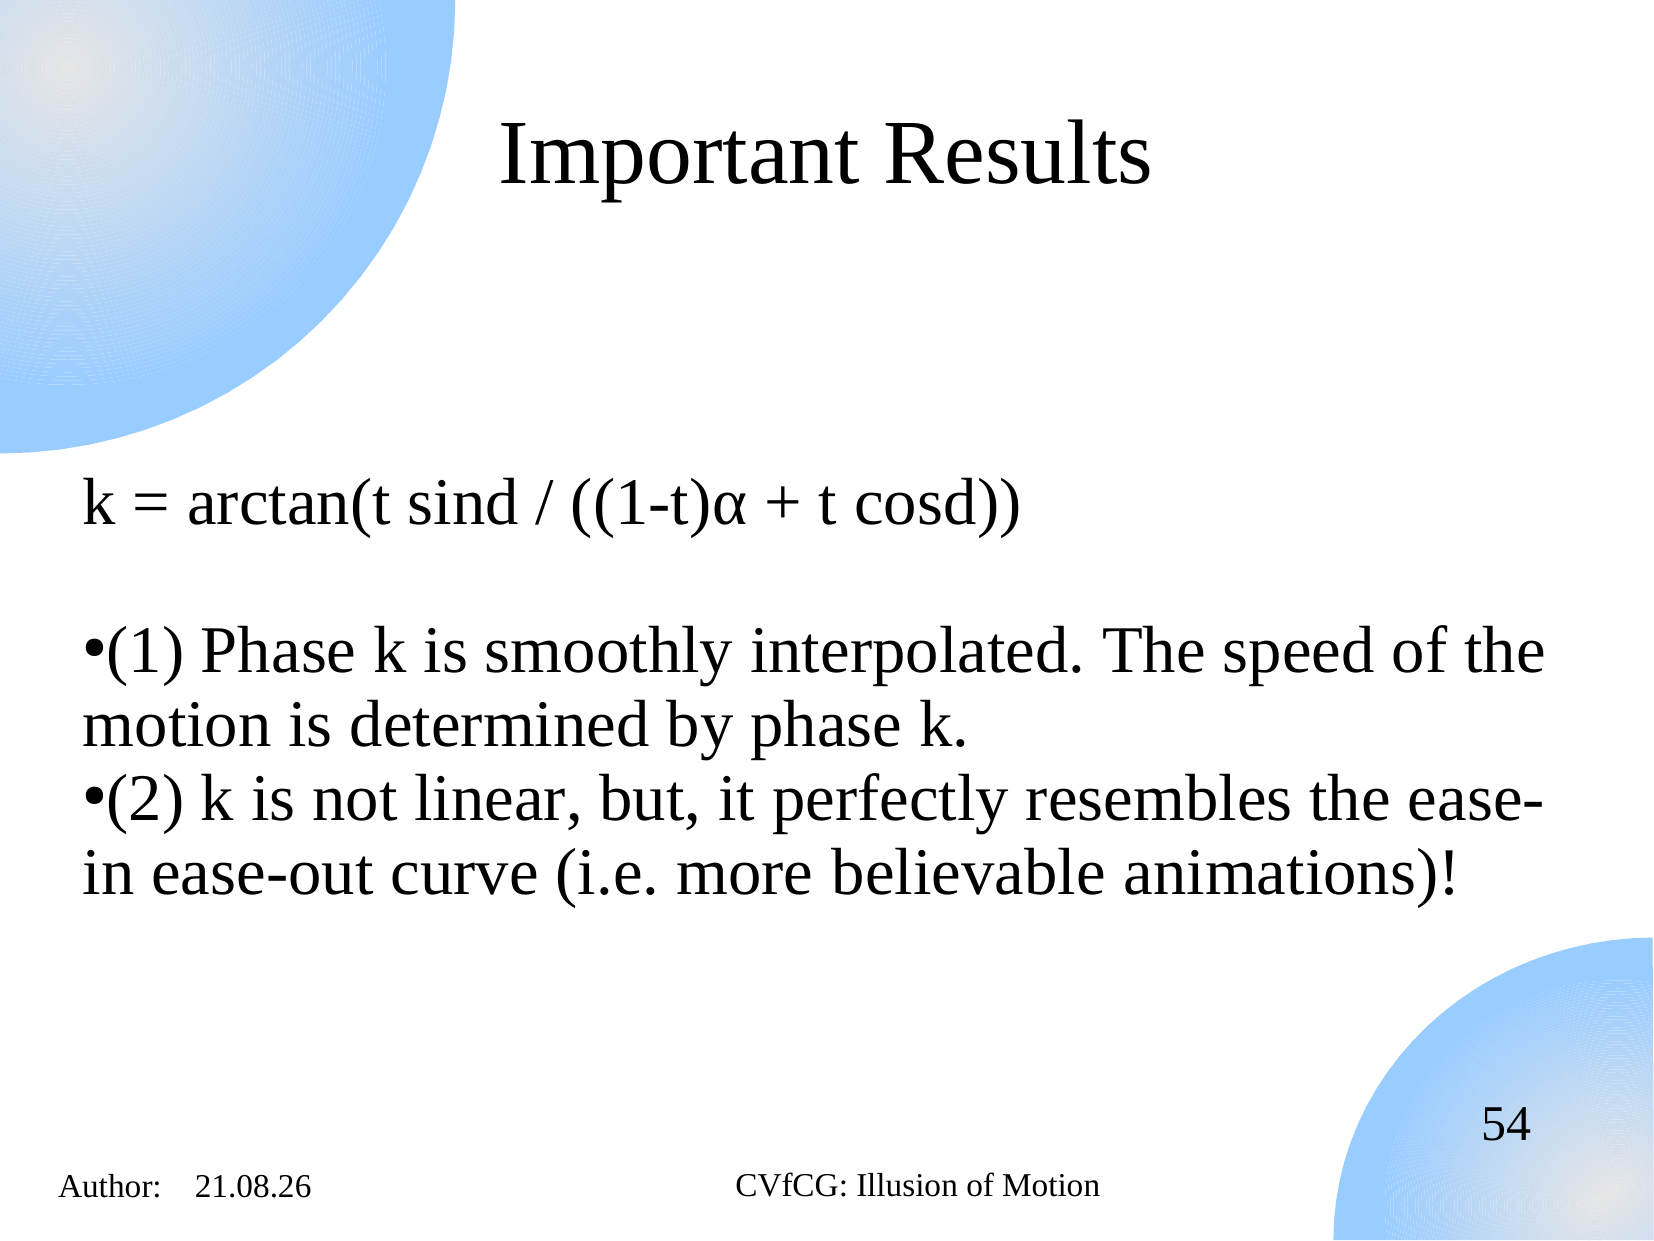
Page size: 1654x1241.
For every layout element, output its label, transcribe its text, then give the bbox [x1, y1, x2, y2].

subtitle k = arctan(t sind / ((1-t)α + t cosd)) (1) Phase k is smoothly interpolated. The speed of the motion is determined by phase k. (2) k is not linear, but, it perfectly resembles the ease-in ease-out curve (i.e. more believable animations)! [82, 290, 1571, 1010]
title Important Results [82, 49, 1571, 257]
text_box <number> [1401, 1095, 1611, 1152]
text_box CVfCG: Illusion of Motion [735, 1166, 1346, 1204]
